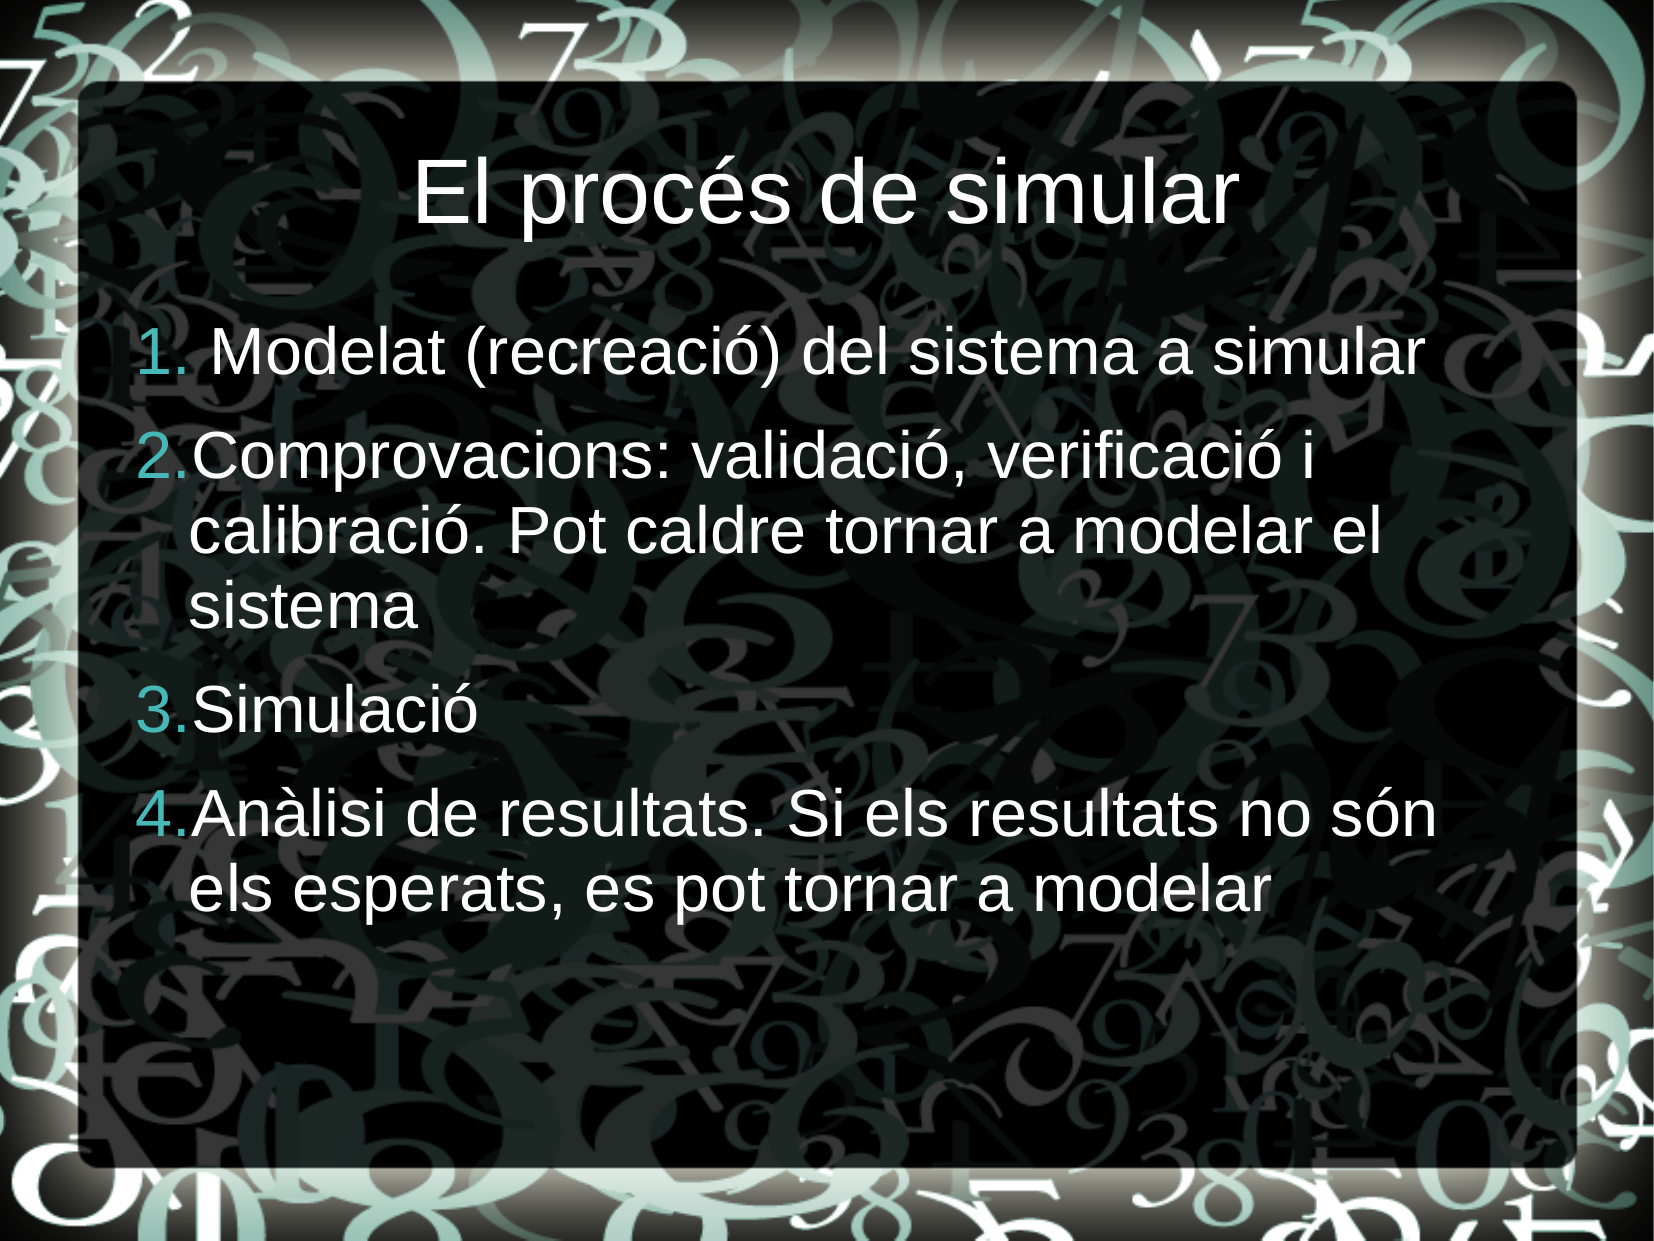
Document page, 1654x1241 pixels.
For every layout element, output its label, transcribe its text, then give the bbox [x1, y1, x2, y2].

list Modelat (recreació) del sistema a simular Comprovacions: validació, verificació i calibració. Pot caldre tornar a modelar el sistema Simulació Anàlisi de resultats. Si els resultats no són els esperats, es pot tornar a modelar [118, 313, 1542, 1133]
title El procés de simular [82, 88, 1571, 296]
picture [0, 0, 1654, 1241]
